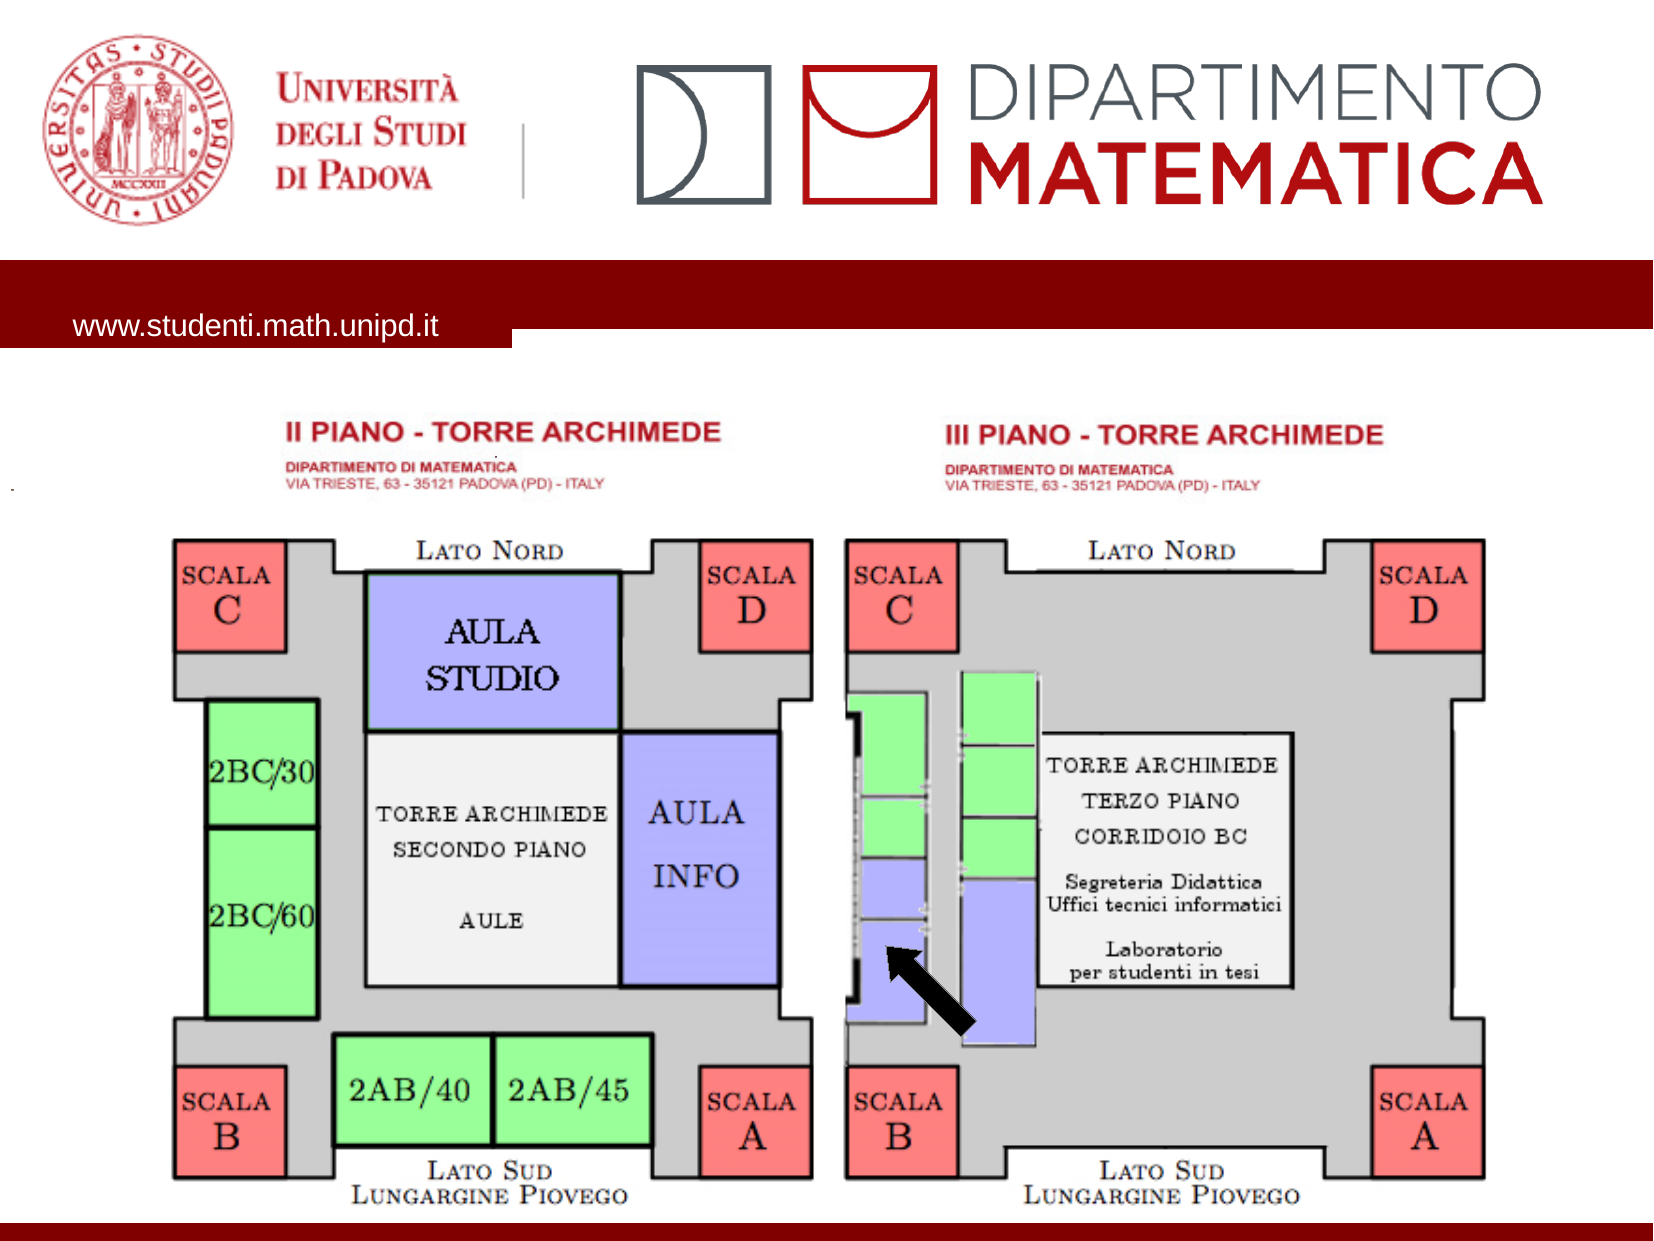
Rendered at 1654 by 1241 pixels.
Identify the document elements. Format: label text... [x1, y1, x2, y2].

table_header [1, 1224, 1652, 1241]
table_header [1, 261, 1652, 328]
picture [155, 375, 1503, 1223]
text_box www.studenti.math.unipd.it [0, 301, 512, 352]
picture [18, 24, 554, 237]
picture [636, 63, 1543, 205]
text_box [885, 945, 977, 1037]
